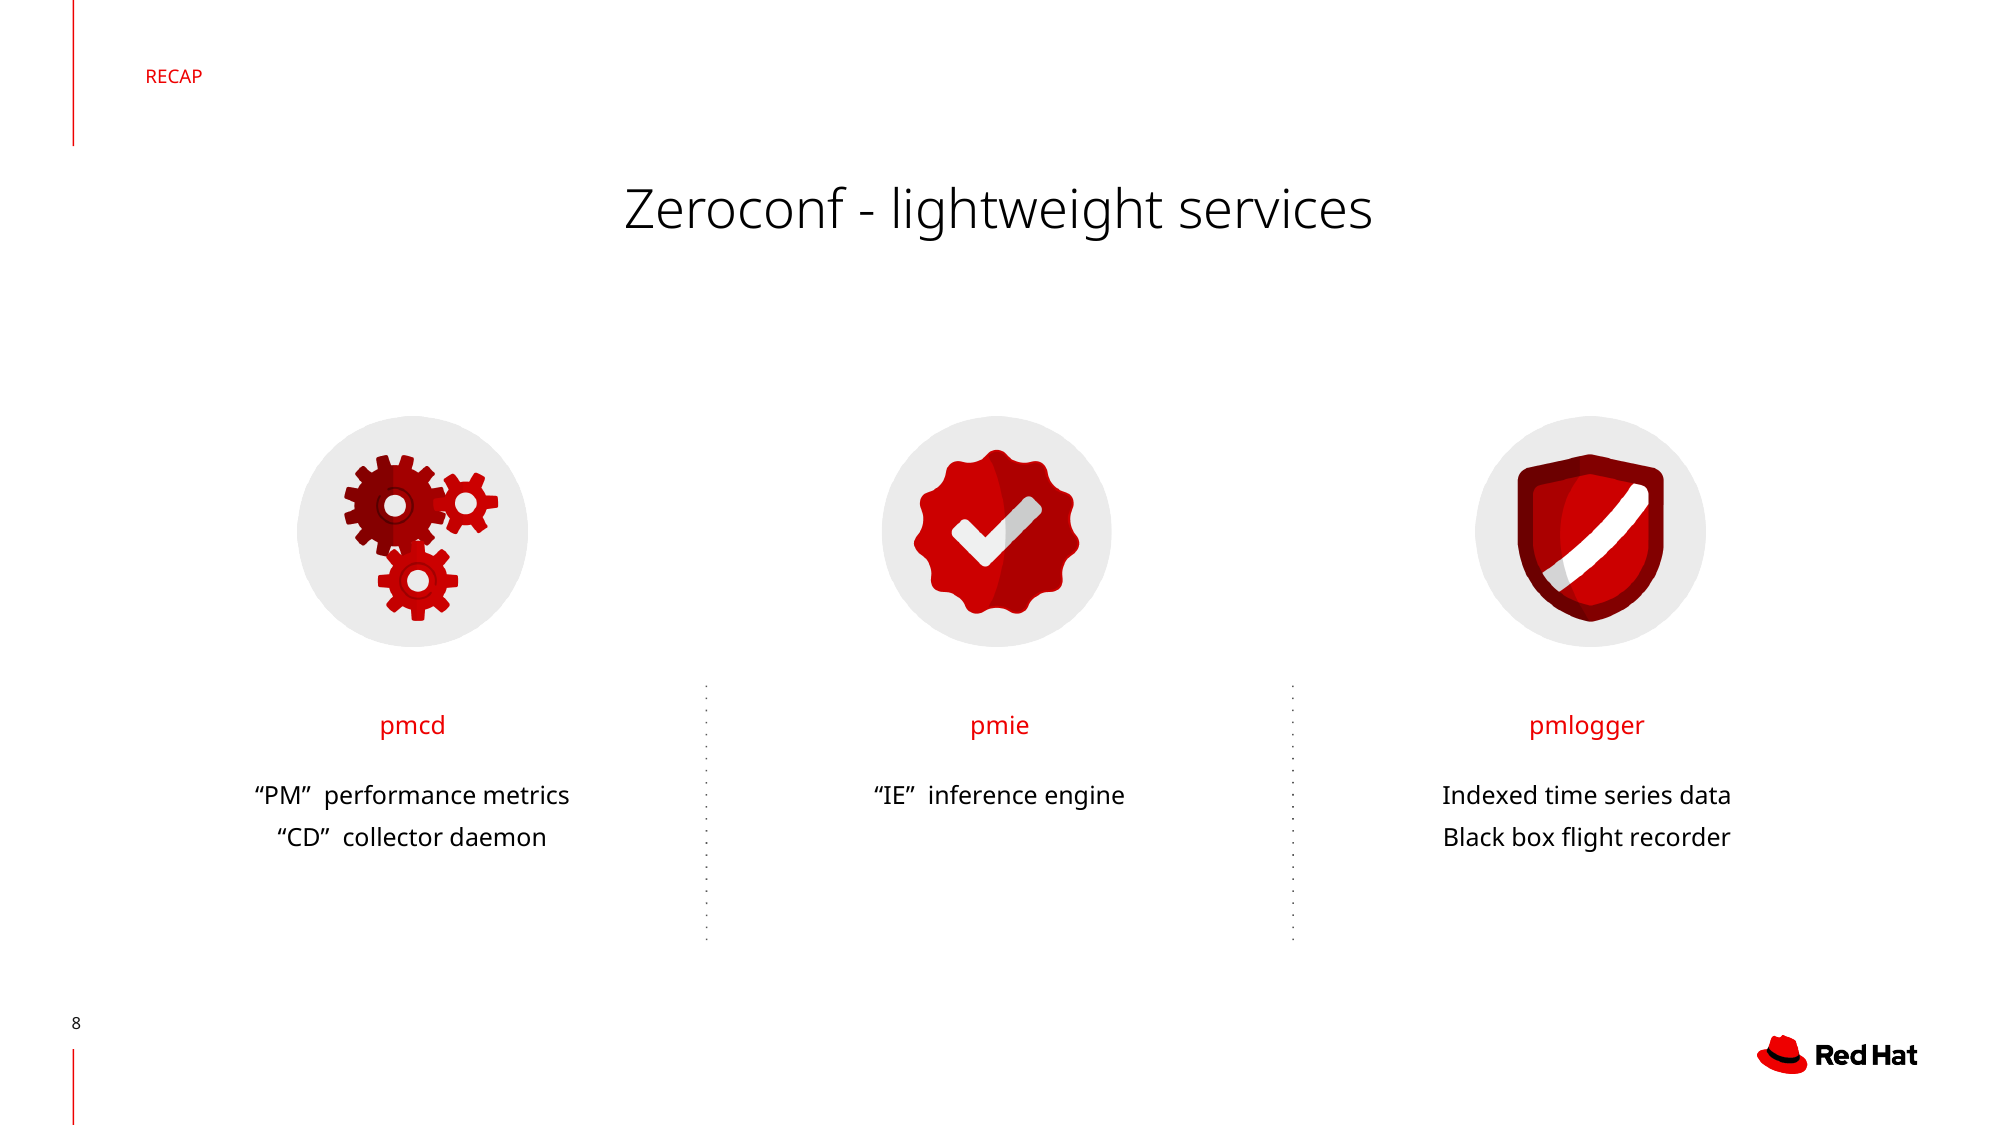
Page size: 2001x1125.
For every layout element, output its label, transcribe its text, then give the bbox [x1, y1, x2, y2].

picture [881, 416, 1112, 647]
subtitle RECAP [73, 9, 918, 143]
picture [1475, 416, 1706, 647]
picture [297, 416, 528, 647]
text_box pmlogger [1320, 677, 1855, 740]
text_box “PM” performance metrics “CD” collector daemon [145, 767, 680, 942]
title Zeroconf - lightweight services [287, 155, 1713, 315]
text_box Indexed time series data Black box flight recorder [1320, 767, 1855, 942]
text_box pmcd [145, 677, 680, 740]
text_box pmcd [383, 722, 391, 732]
picture [1757, 1035, 1918, 1074]
text_box pmie [733, 677, 1267, 740]
text_box “IE” inference engine [733, 767, 1267, 942]
text_box pmie [974, 722, 982, 732]
